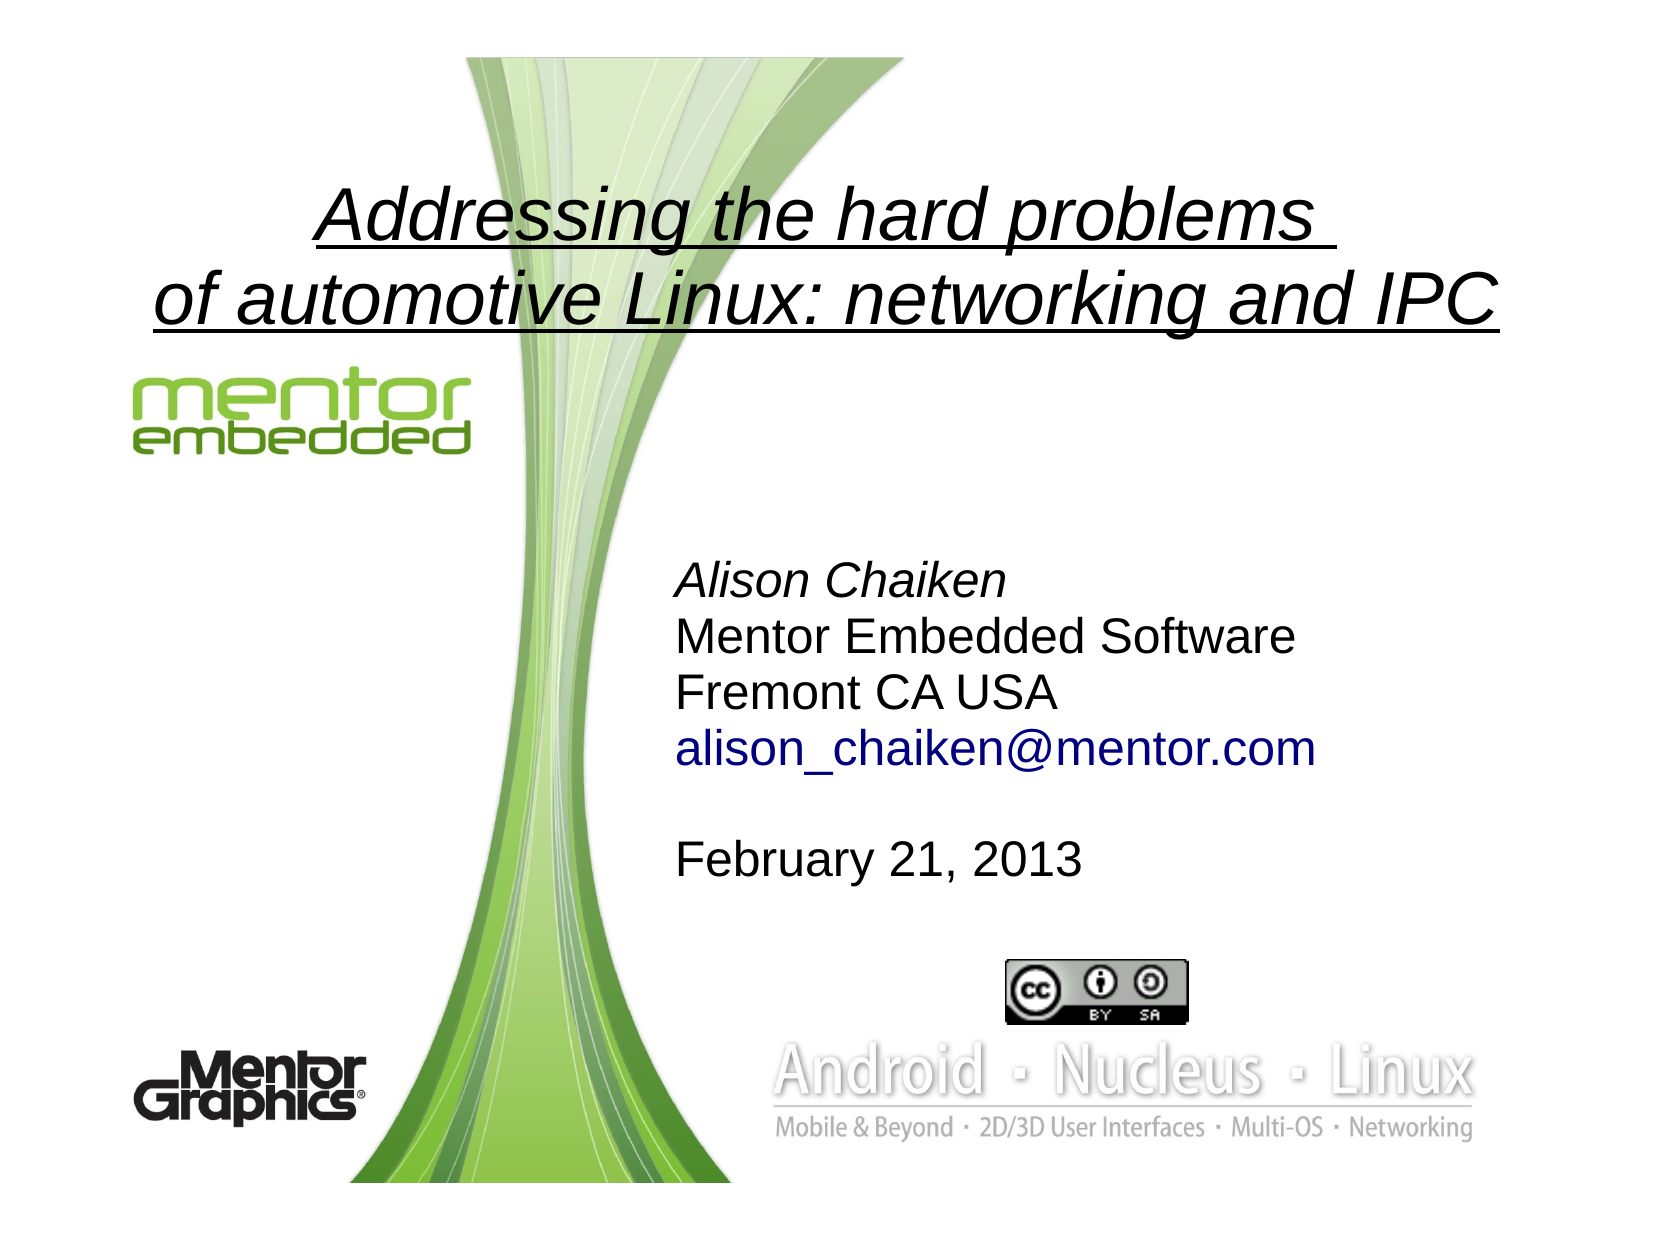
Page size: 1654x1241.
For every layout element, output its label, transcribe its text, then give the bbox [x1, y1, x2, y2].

text_box Alison Chaiken Mentor Embedded Software Fremont CA USA alison_chaiken@mentor.com February 21, 2013 [660, 545, 1333, 895]
title Addressing the hard problems of automotive Linux: networking and IPC [82, 152, 1571, 361]
picture [76, 57, 1577, 1183]
